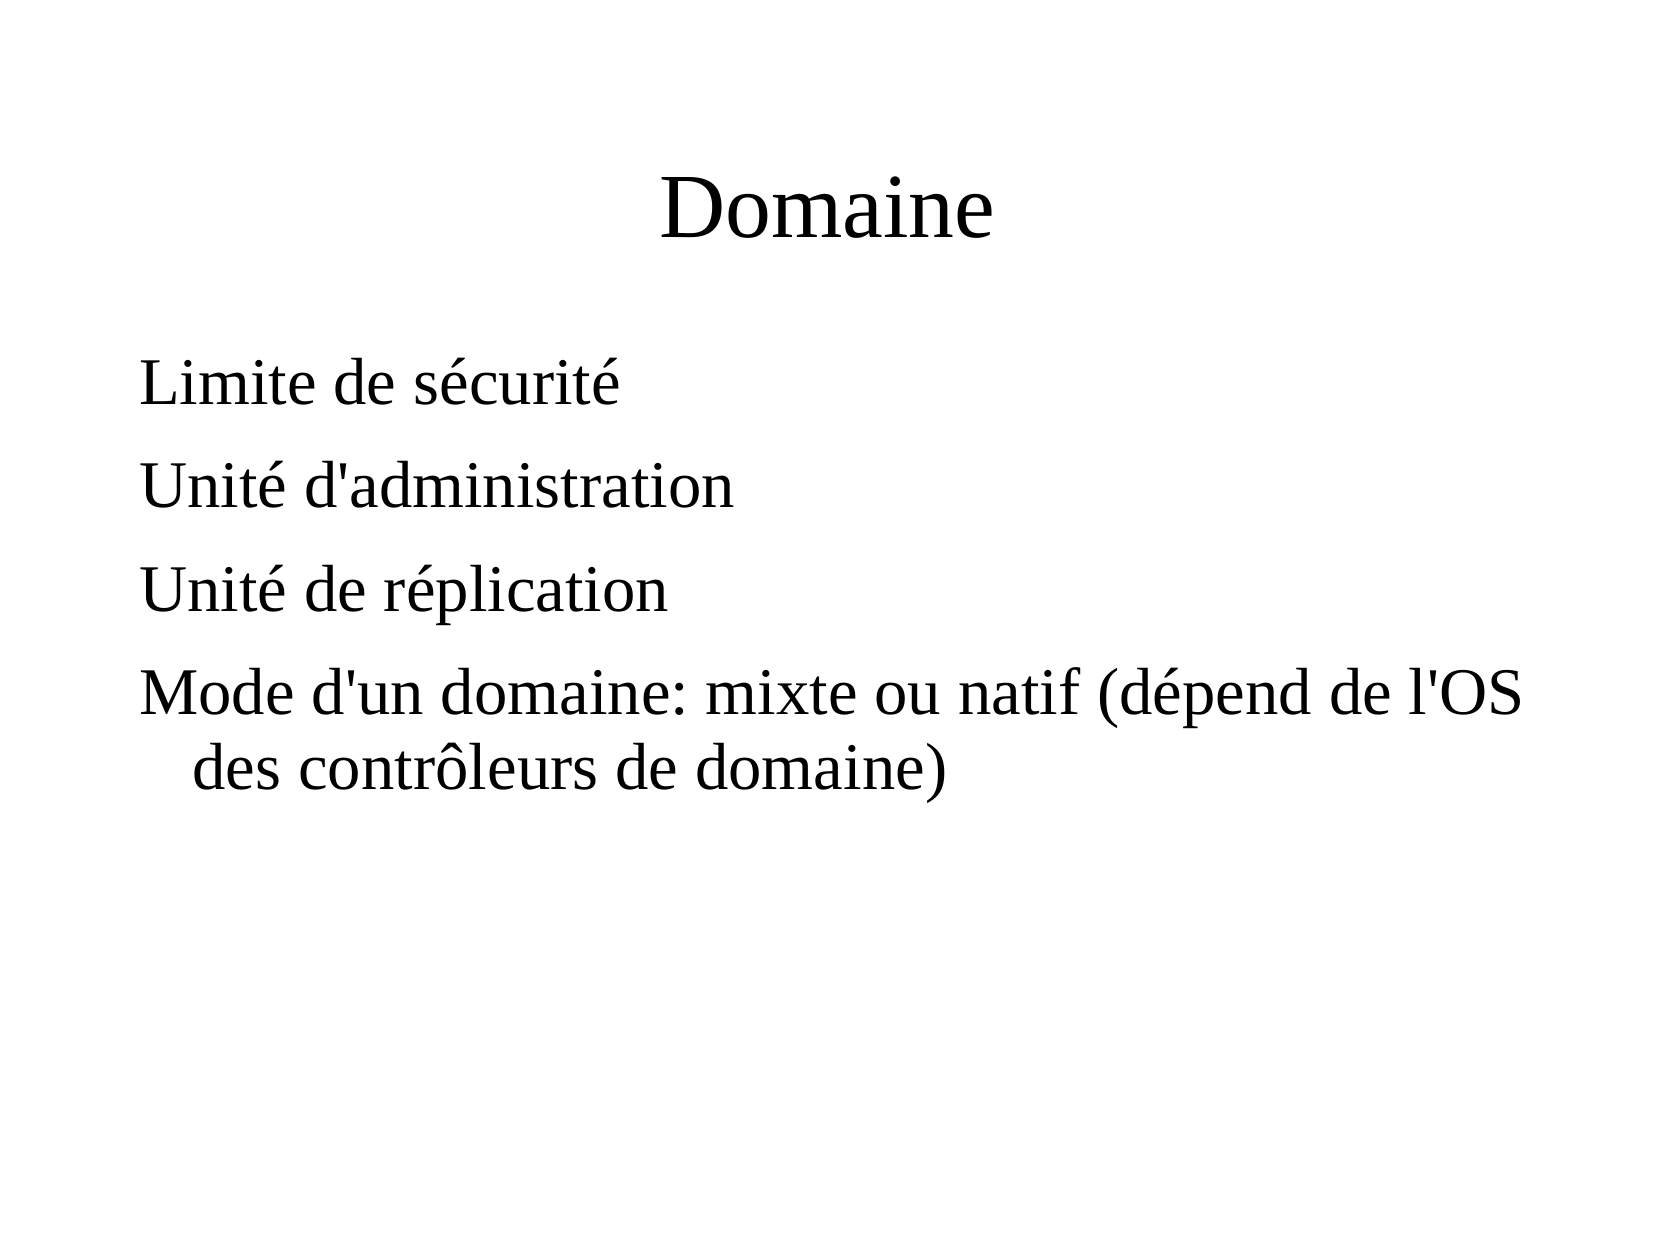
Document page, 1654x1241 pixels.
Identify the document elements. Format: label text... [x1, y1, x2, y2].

title Domaine [121, 102, 1534, 311]
list Limite de sécurité Unité d'administration Unité de réplication Mode d'un domaine: mixte ou natif (dépend de l'OS des contrôleurs de domaine) [121, 344, 1534, 1127]
